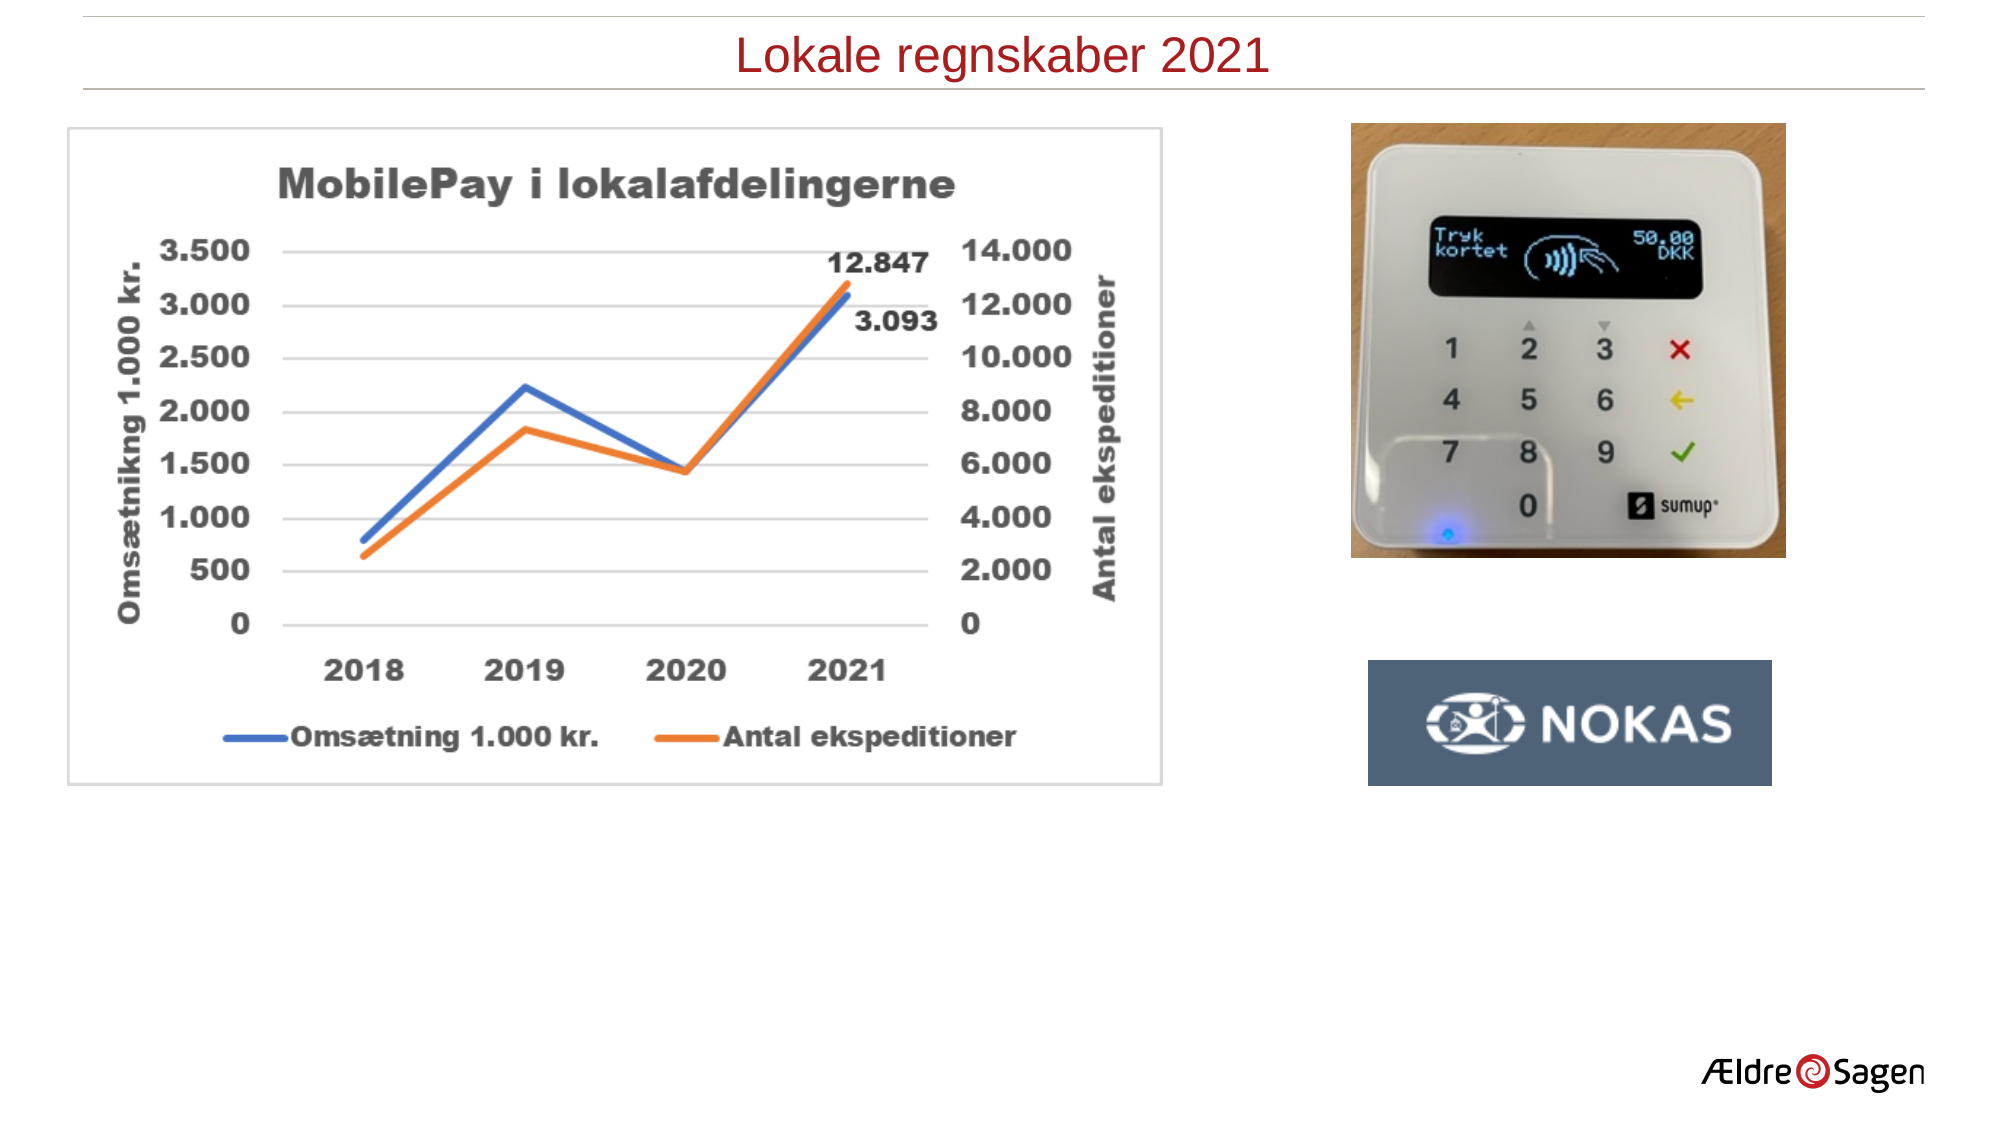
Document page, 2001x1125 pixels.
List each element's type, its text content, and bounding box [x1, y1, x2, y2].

text_box [0, 94, 1842, 1007]
picture [67, 127, 1163, 787]
text_box Lokale regnskaber 2021 [82, 14, 1925, 92]
picture [1368, 660, 1772, 787]
picture [1351, 123, 1786, 558]
